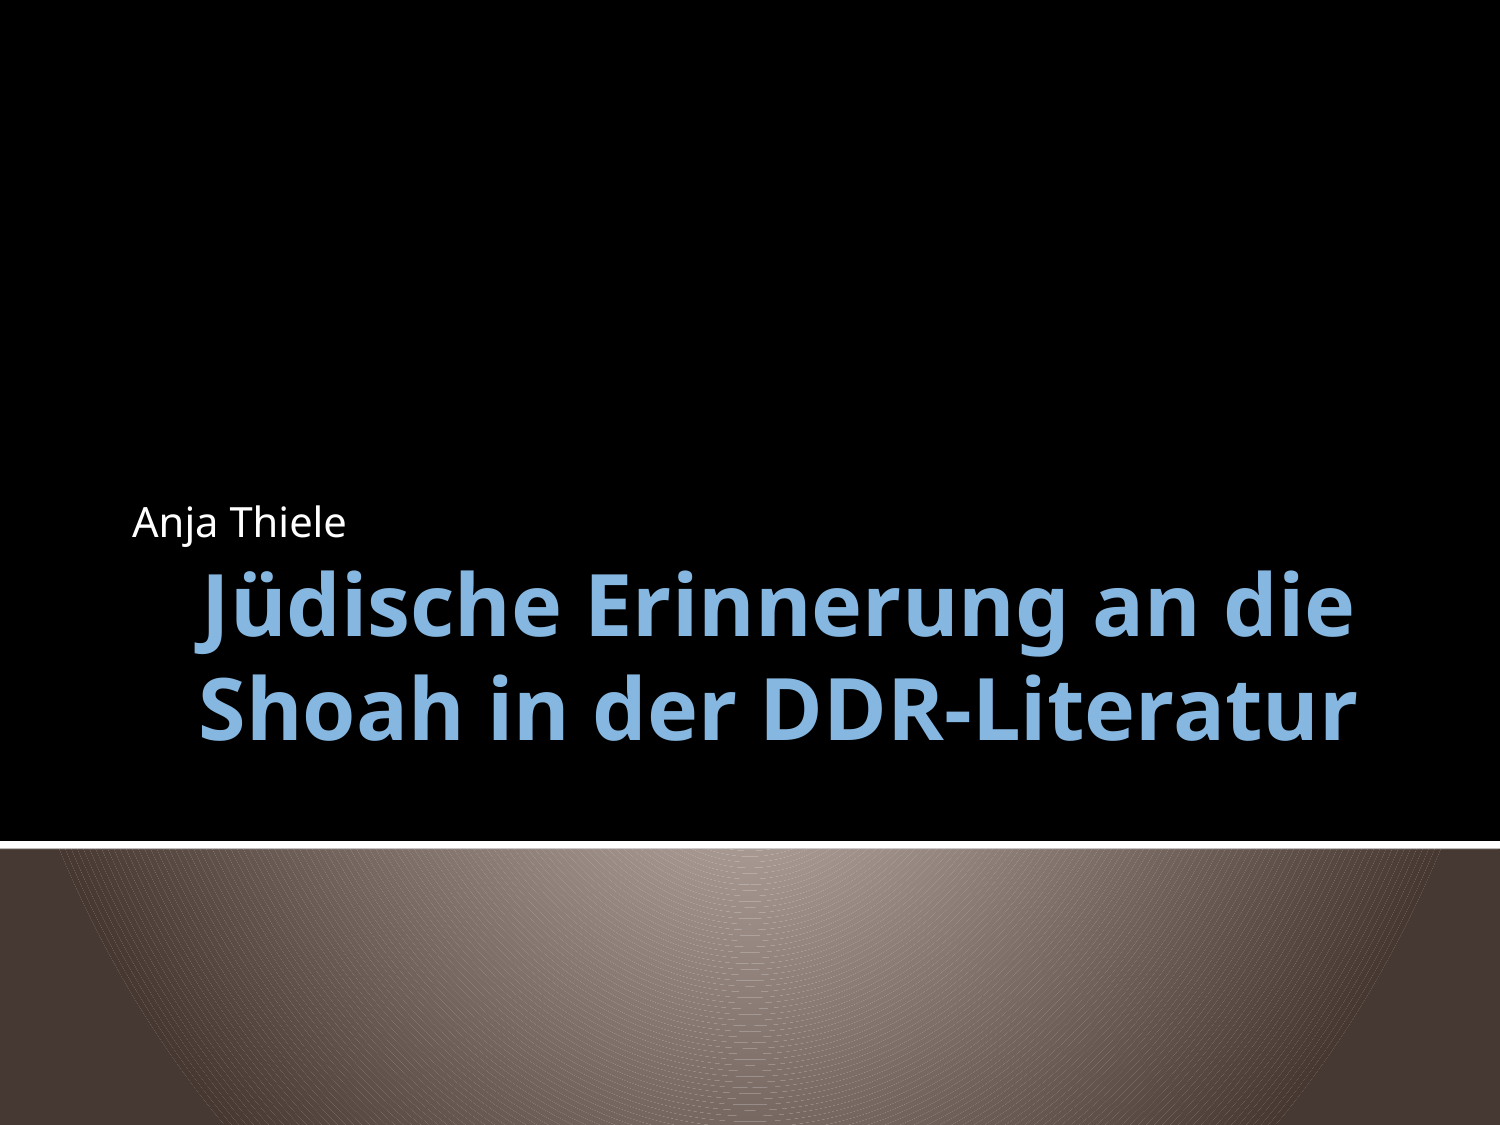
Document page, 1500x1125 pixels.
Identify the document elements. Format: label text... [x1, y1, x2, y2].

subtitle Anja Thiele [112, 299, 1438, 546]
title Jüdische Erinnerung an die Shoah in der DDR-Literatur [112, 550, 1438, 825]
